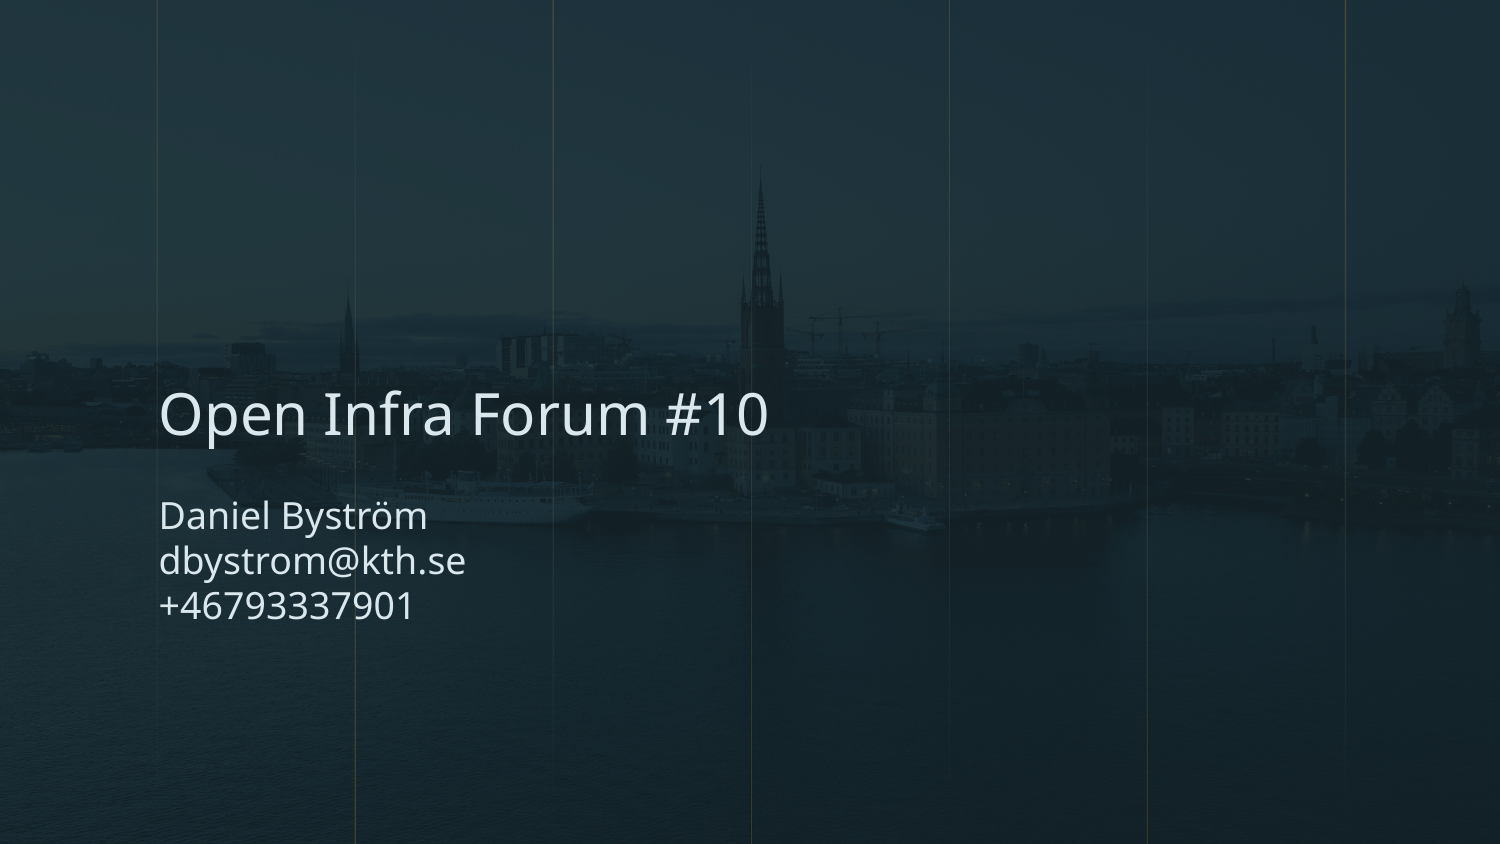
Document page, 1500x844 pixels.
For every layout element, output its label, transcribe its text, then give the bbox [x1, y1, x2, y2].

picture [0, 0, 1500, 844]
text_box Open Infra Forum #10 Daniel Byström dbystrom@kth.se +46793337901 [143, 361, 1211, 591]
